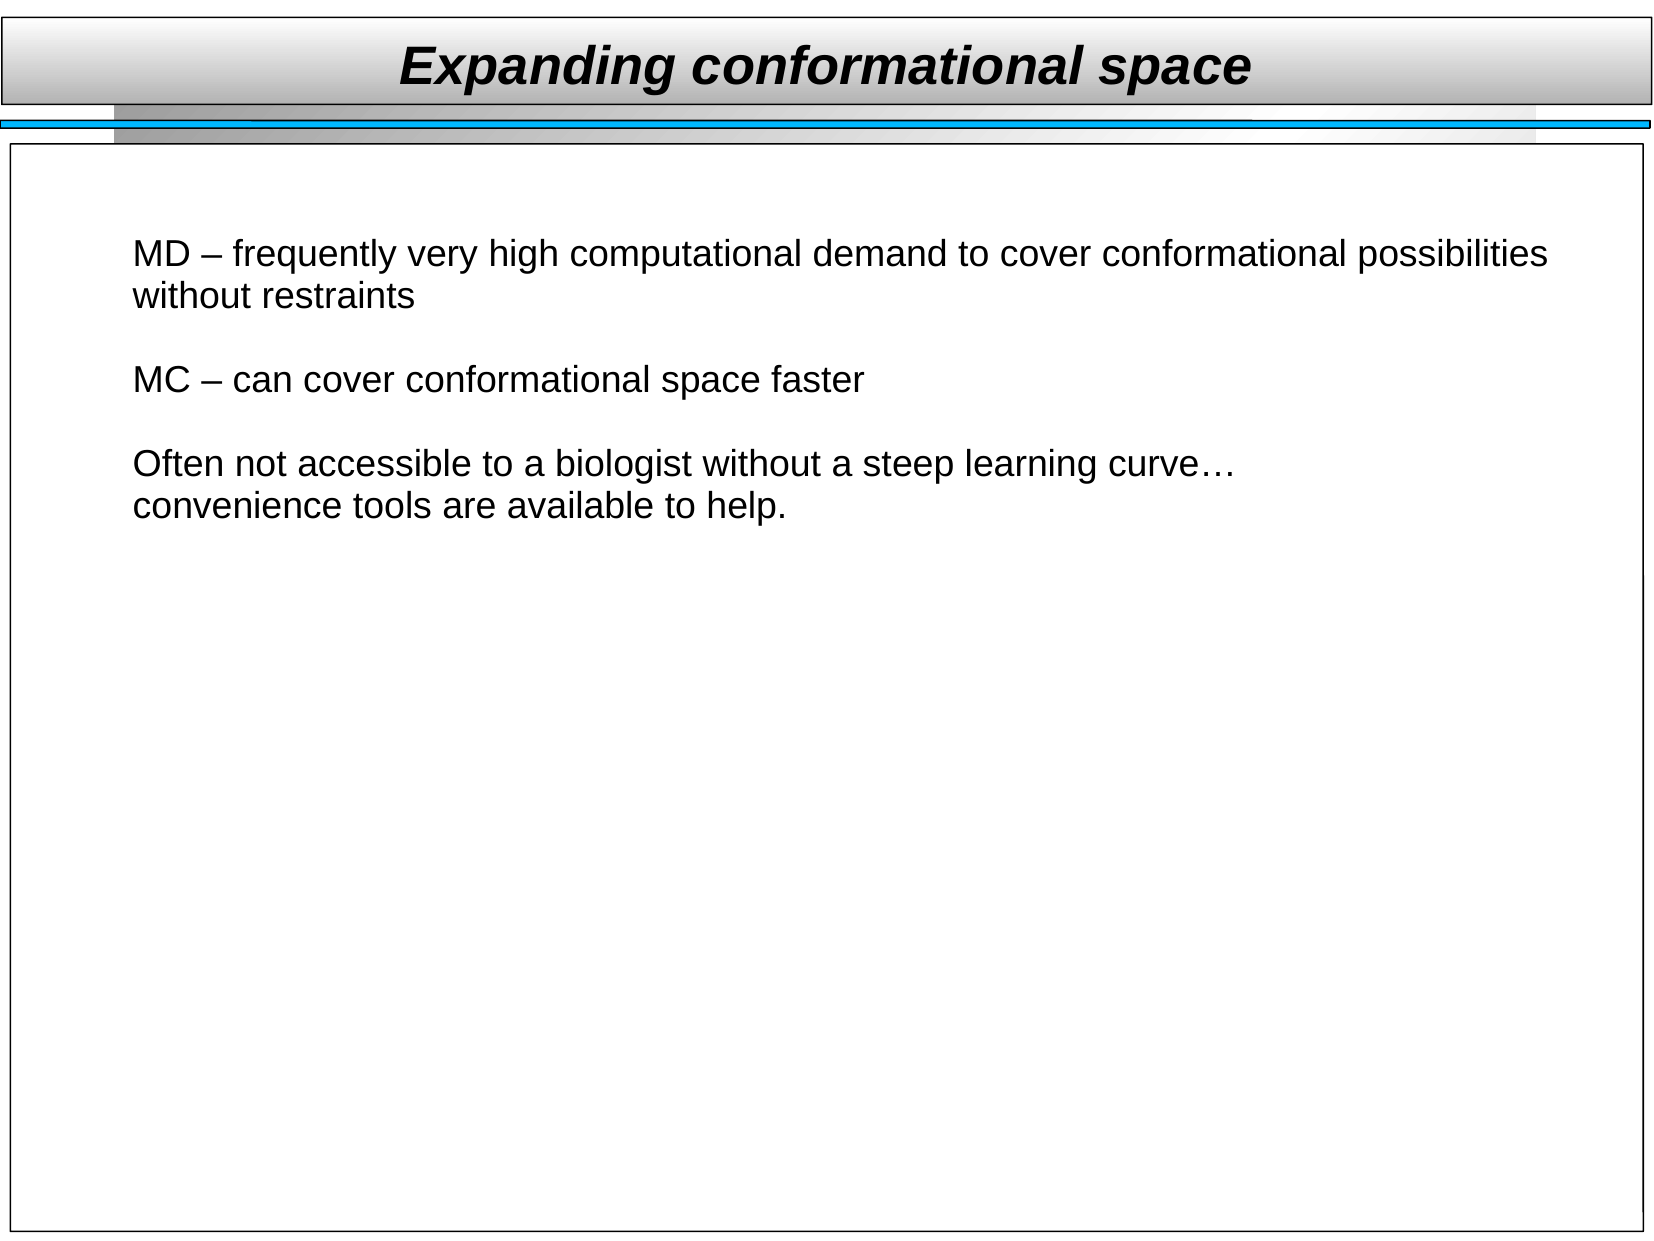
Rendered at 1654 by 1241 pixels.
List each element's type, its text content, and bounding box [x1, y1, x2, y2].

text_box MD – frequently very high computational demand to cover conformational possibilities without restraints MC – can cover conformational space faster Often not accessible to a biologist without a steep learning curve… convenience tools are available to help. [117, 225, 1576, 660]
text_box Expanding conformational space [1, 17, 1652, 105]
text_box [0, 120, 1651, 129]
